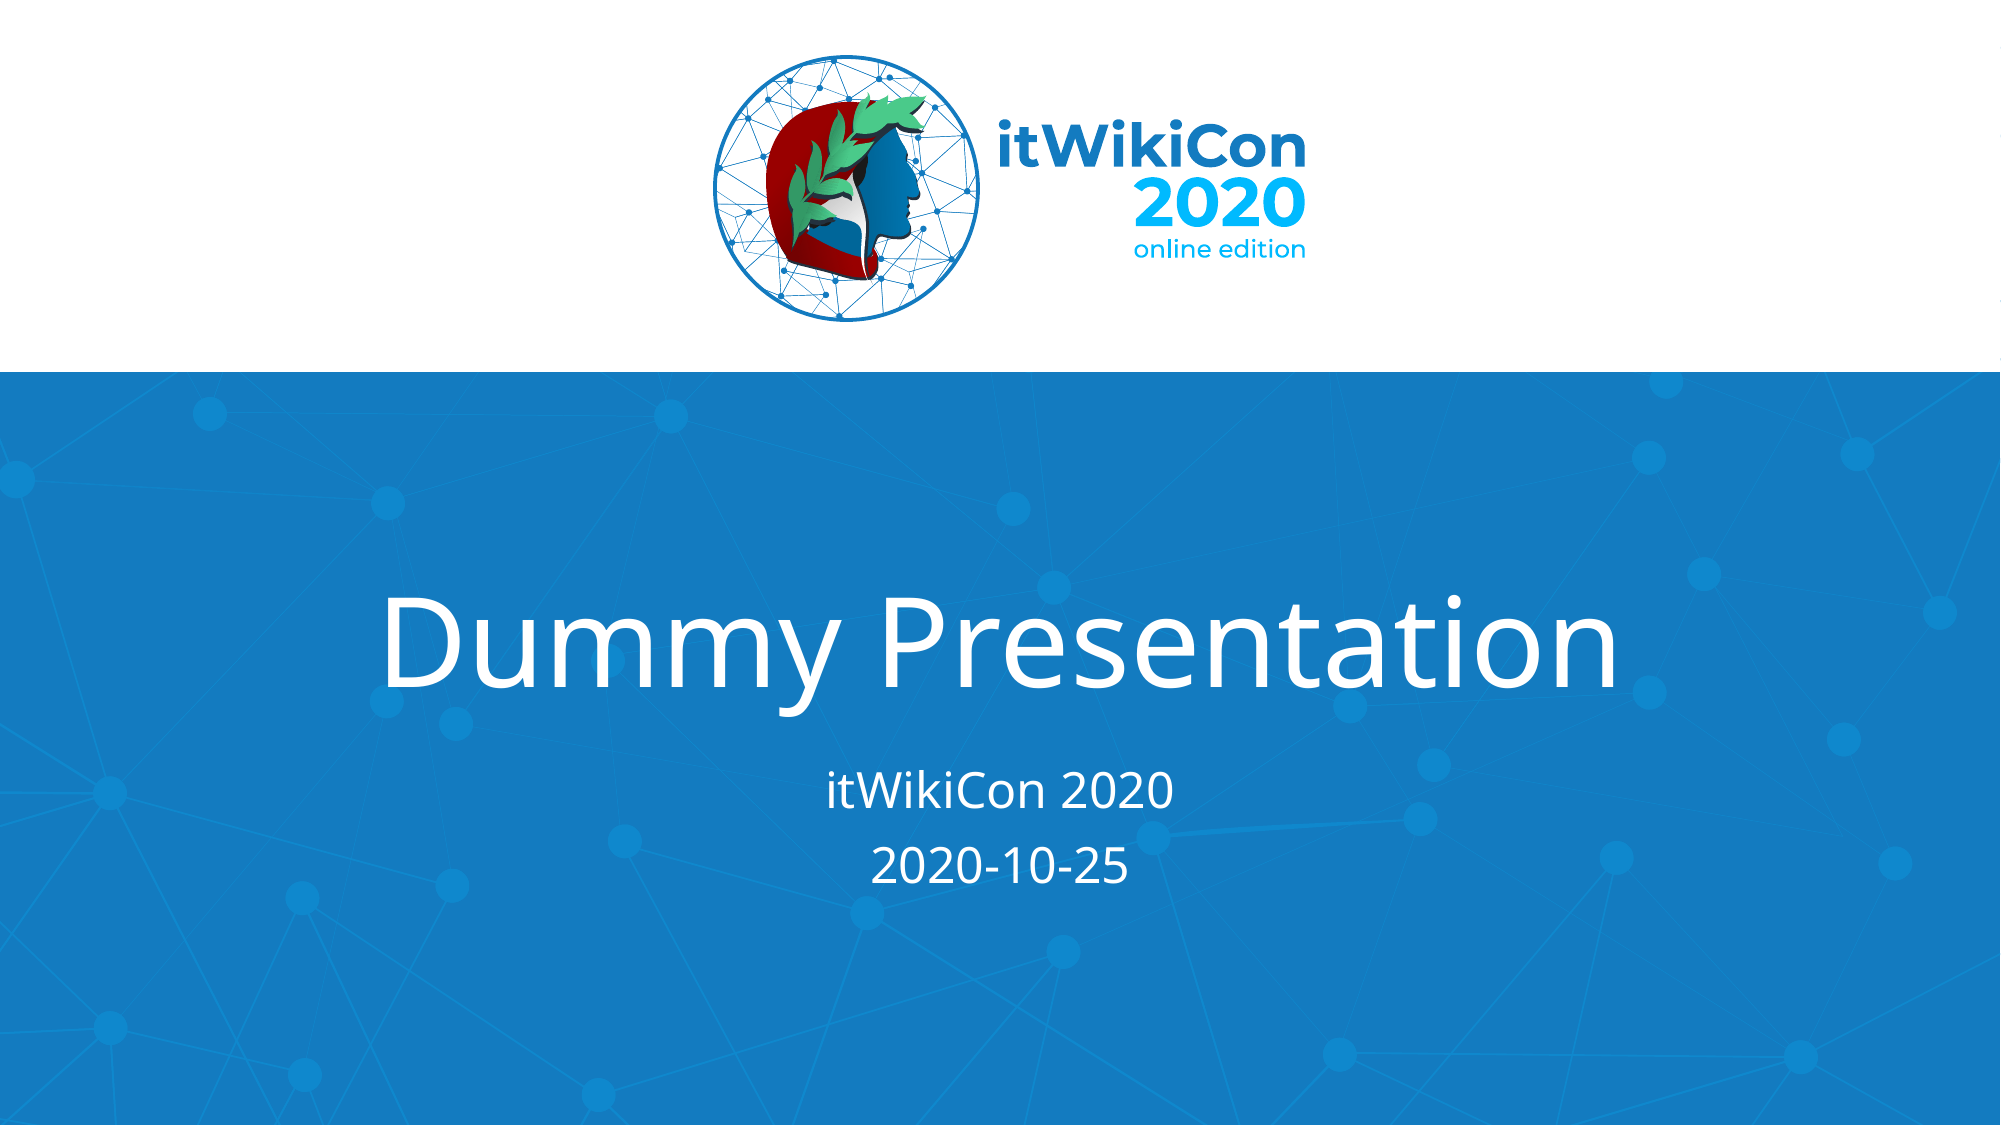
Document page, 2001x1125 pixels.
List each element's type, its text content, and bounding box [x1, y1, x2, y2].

title Dummy Presentation [249, 403, 1750, 722]
subtitle itWikiCon 2020 2020-10-25 [249, 758, 1750, 1078]
